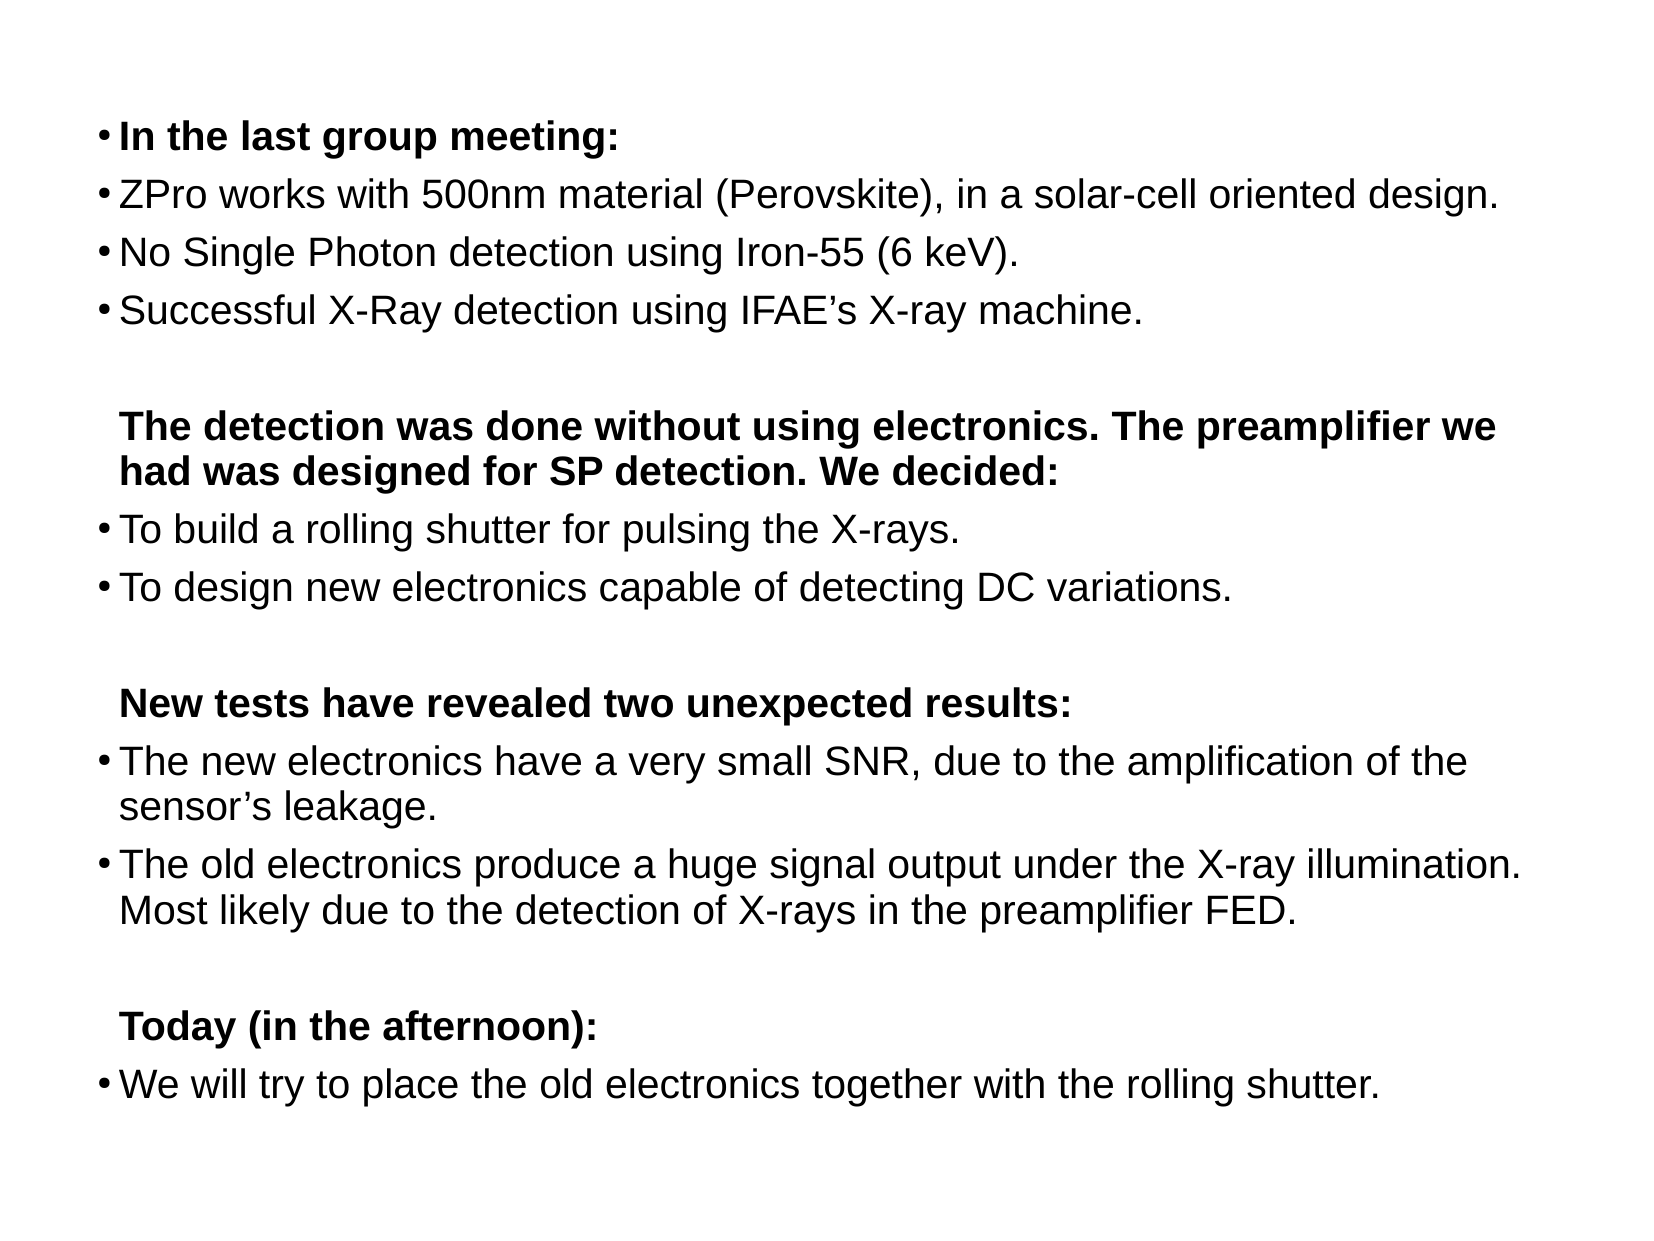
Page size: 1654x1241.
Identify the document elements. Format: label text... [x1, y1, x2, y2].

list In the last group meeting: ZPro works with 500nm material (Perovskite), in a solar-cell oriented design. No Single Photon detection using Iron-55 (6 keV). Successful X-Ray detection using IFAE’s X-ray machine. The detection was done without using electronics. The preamplifier we had was designed for SP detection. We decided: To build a rolling shutter for pulsing the X-rays. To design new electronics capable of detecting DC variations. New tests have revealed two unexpected results: The new electronics have a very small SNR, due to the amplification of the sensor’s leakage. The old electronics produce a huge signal output under the X-ray illumination. Most likely due to the detection of X-rays in the preamplifier FED. Today (in the afternoon): We will try to place the old electronics together with the rolling shutter. [90, 75, 1579, 1156]
